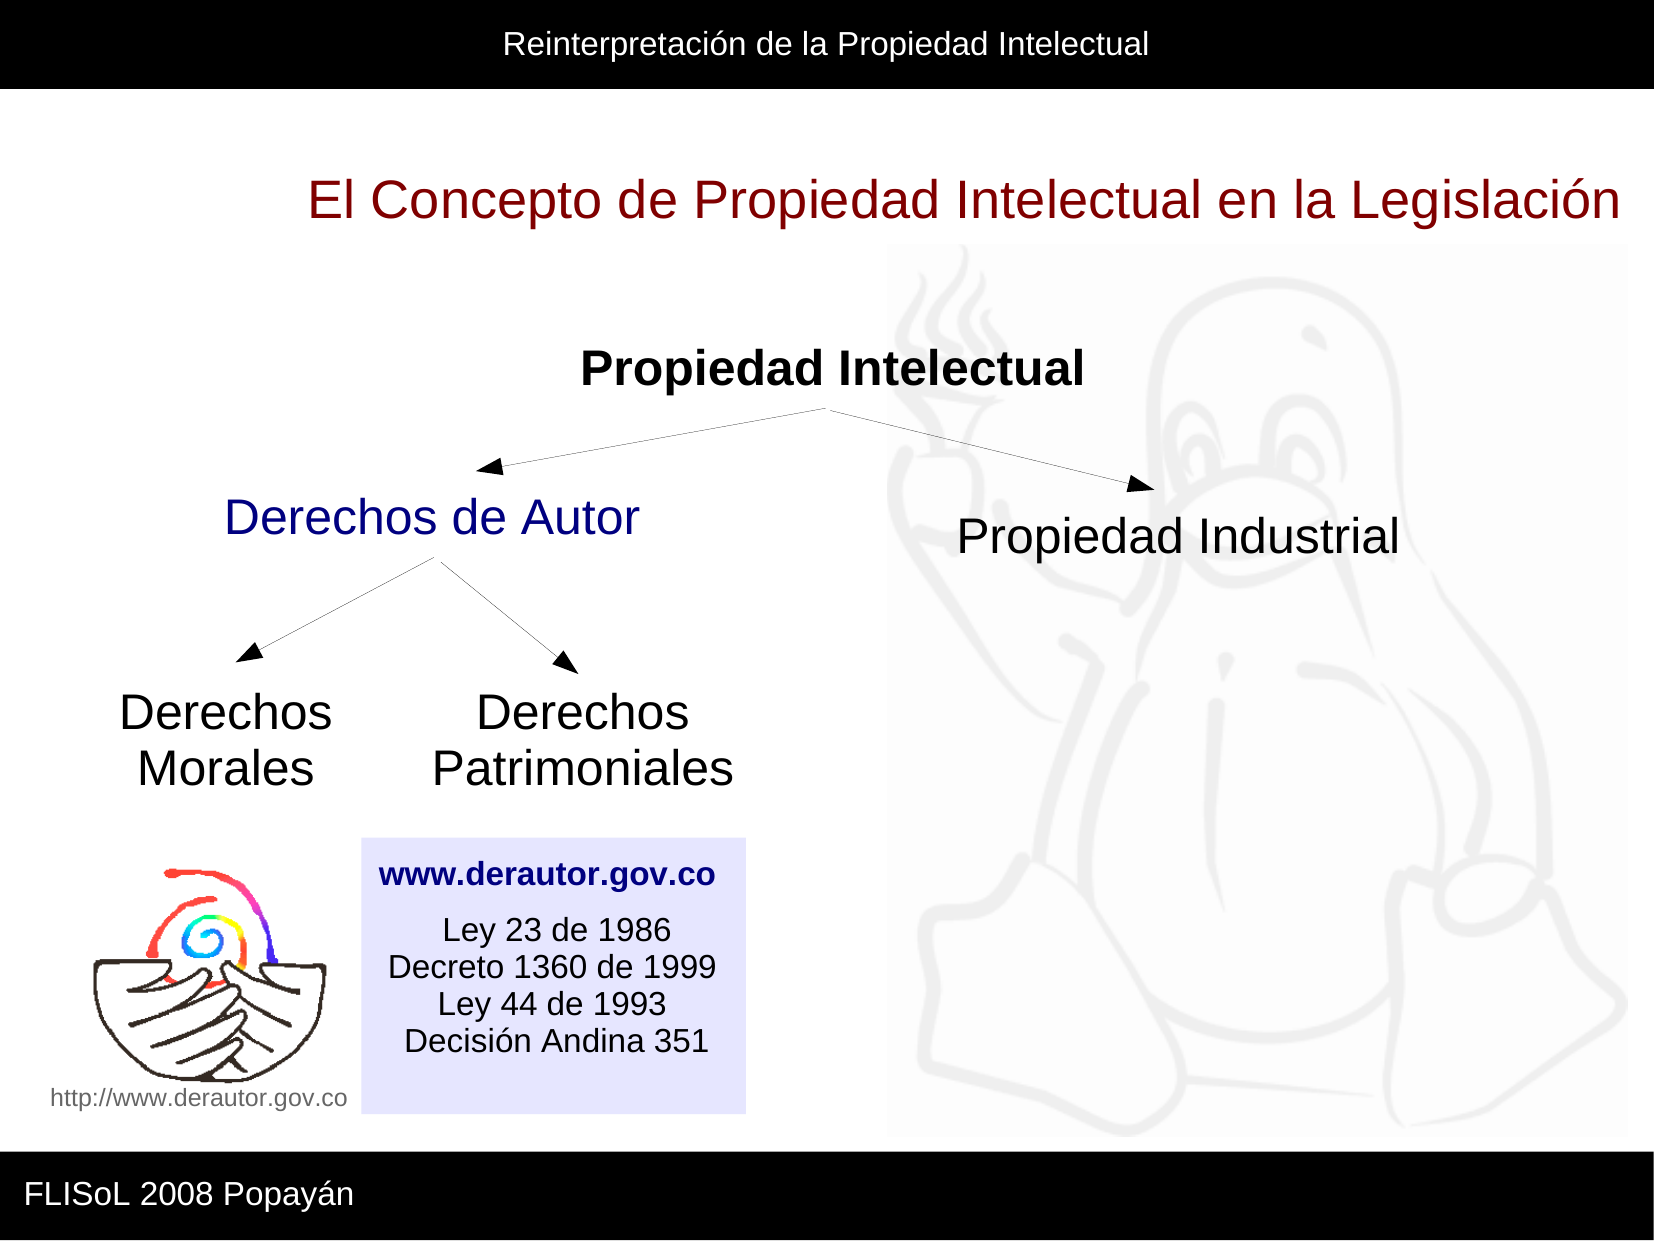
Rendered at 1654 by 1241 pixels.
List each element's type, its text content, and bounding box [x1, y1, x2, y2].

picture [887, 244, 1628, 1137]
picture [82, 855, 339, 1084]
title El Concepto de Propiedad Intelectual en la Legislación [147, 147, 1625, 252]
text_box www.derautor.gov.co Ley 23 de 1986 Decreto 1360 de 1999 Ley 44 de 1993 Decisión Andina 351 [361, 837, 746, 1115]
text_box http://www.derautor.gov.co [50, 1084, 363, 1113]
text_box Propiedad Industrial [956, 508, 1401, 565]
text_box Derechos de Autor [223, 489, 672, 547]
text_box Derechos Morales [118, 684, 333, 797]
text_box Propiedad Intelectual [580, 340, 1087, 397]
text_box Derechos Patrimoniales [431, 684, 735, 797]
